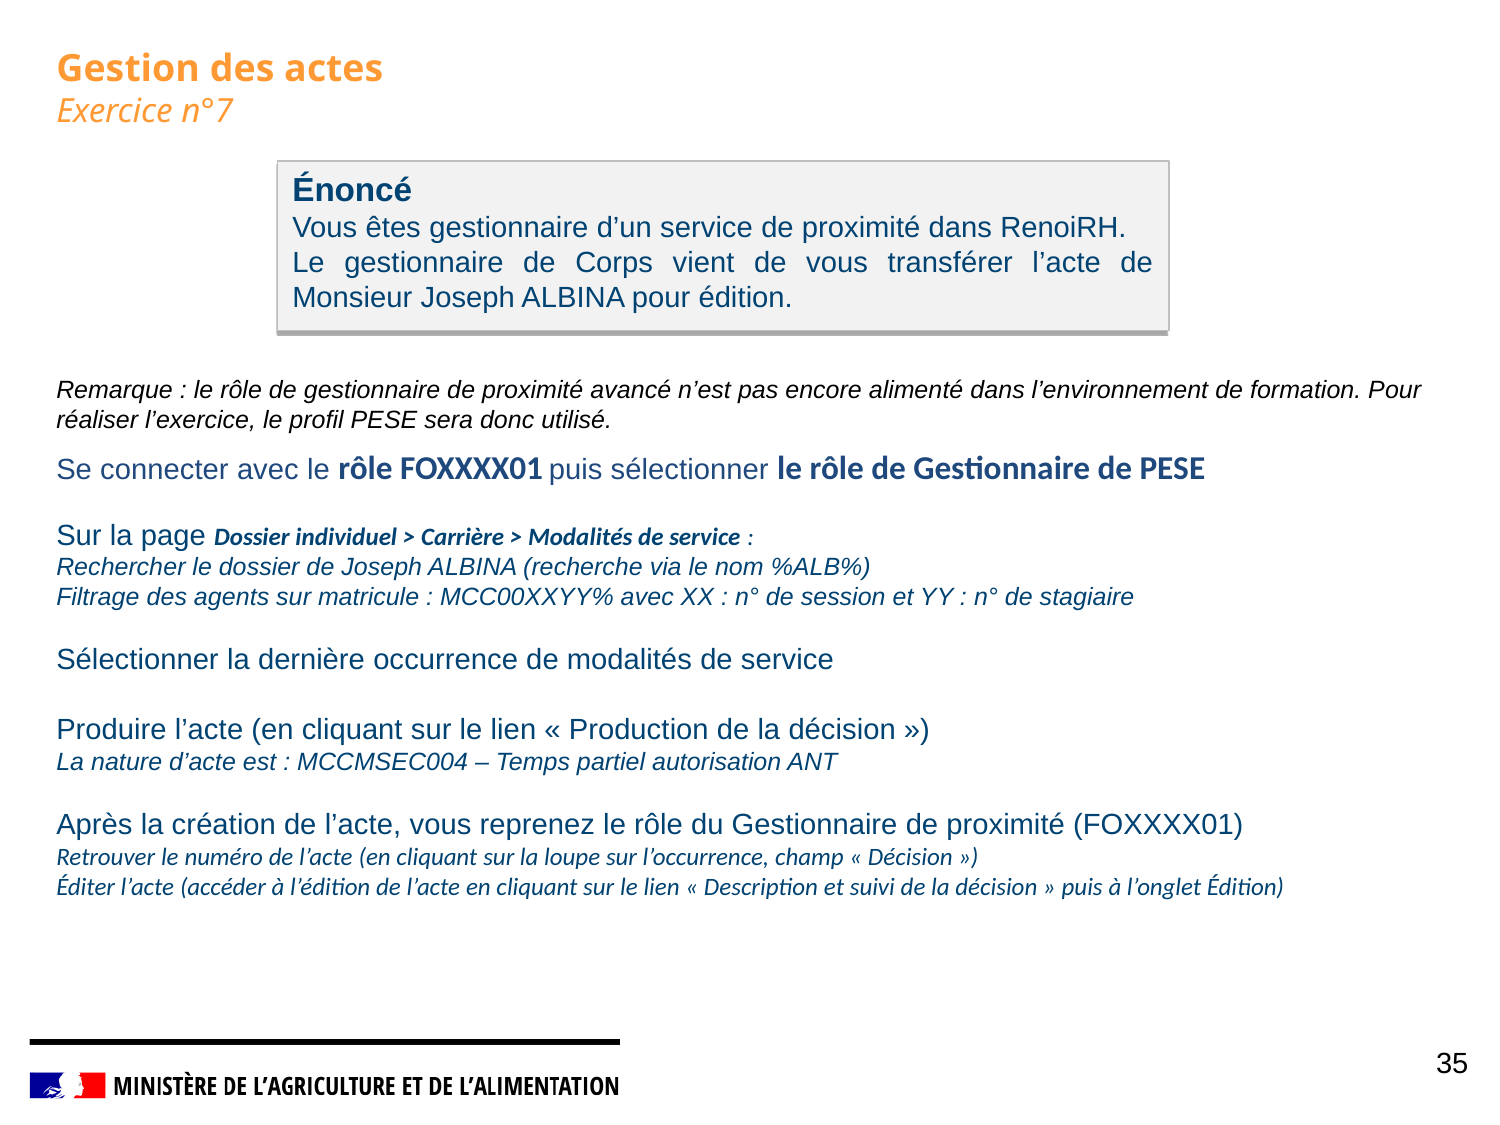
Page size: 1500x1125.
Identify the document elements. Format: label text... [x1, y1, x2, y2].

picture [29, 1039, 620, 1099]
text_box Gestion des actes Exercice n°7 [41, 36, 1459, 143]
text_box Remarque : le rôle de gestionnaire de proximité avancé n’est pas encore alimenté dans l’environnement de formation. Pour réaliser l’exercice, le profil PESE sera donc utilisé. Se connecter avec le rôle FOXXXX01 puis sélectionner le rôle de Gestionnaire de PESE Sur la page Dossier individuel > Carrière > Modalités de service : Rechercher le dossier de Joseph ALBINA (recherche via le nom %ALB%) Filtrage des agents sur matricule : MCC00XXYY% avec XX : n° de session et YY : n° de stagiaire Sélectionner la dernière occurrence de modalités de service Produire l’acte (en cliquant sur le lien « Production de la décision ») La nature d’acte est : MCCMSEC004 – Temps partiel autorisation ANT Après la création de l’acte, vous reprenez le rôle du Gestionnaire de proximité (FOXXXX01) Retrouver le numéro de l’acte (en cliquant sur la loupe sur l’occurrence, champ « Décision ») Éditer l’acte (accéder à l’édition de l’acte en cliquant sur le lien « Description et suivi de la décision » puis à l’onglet Édition) [41, 366, 1459, 940]
text_box Énoncé Vous êtes gestionnaire d’un service de proximité dans RenoiRH. Le gestionnaire de Corps vient de vous transférer l’acte de Monsieur Joseph ALBINA pour édition. [277, 160, 1170, 331]
